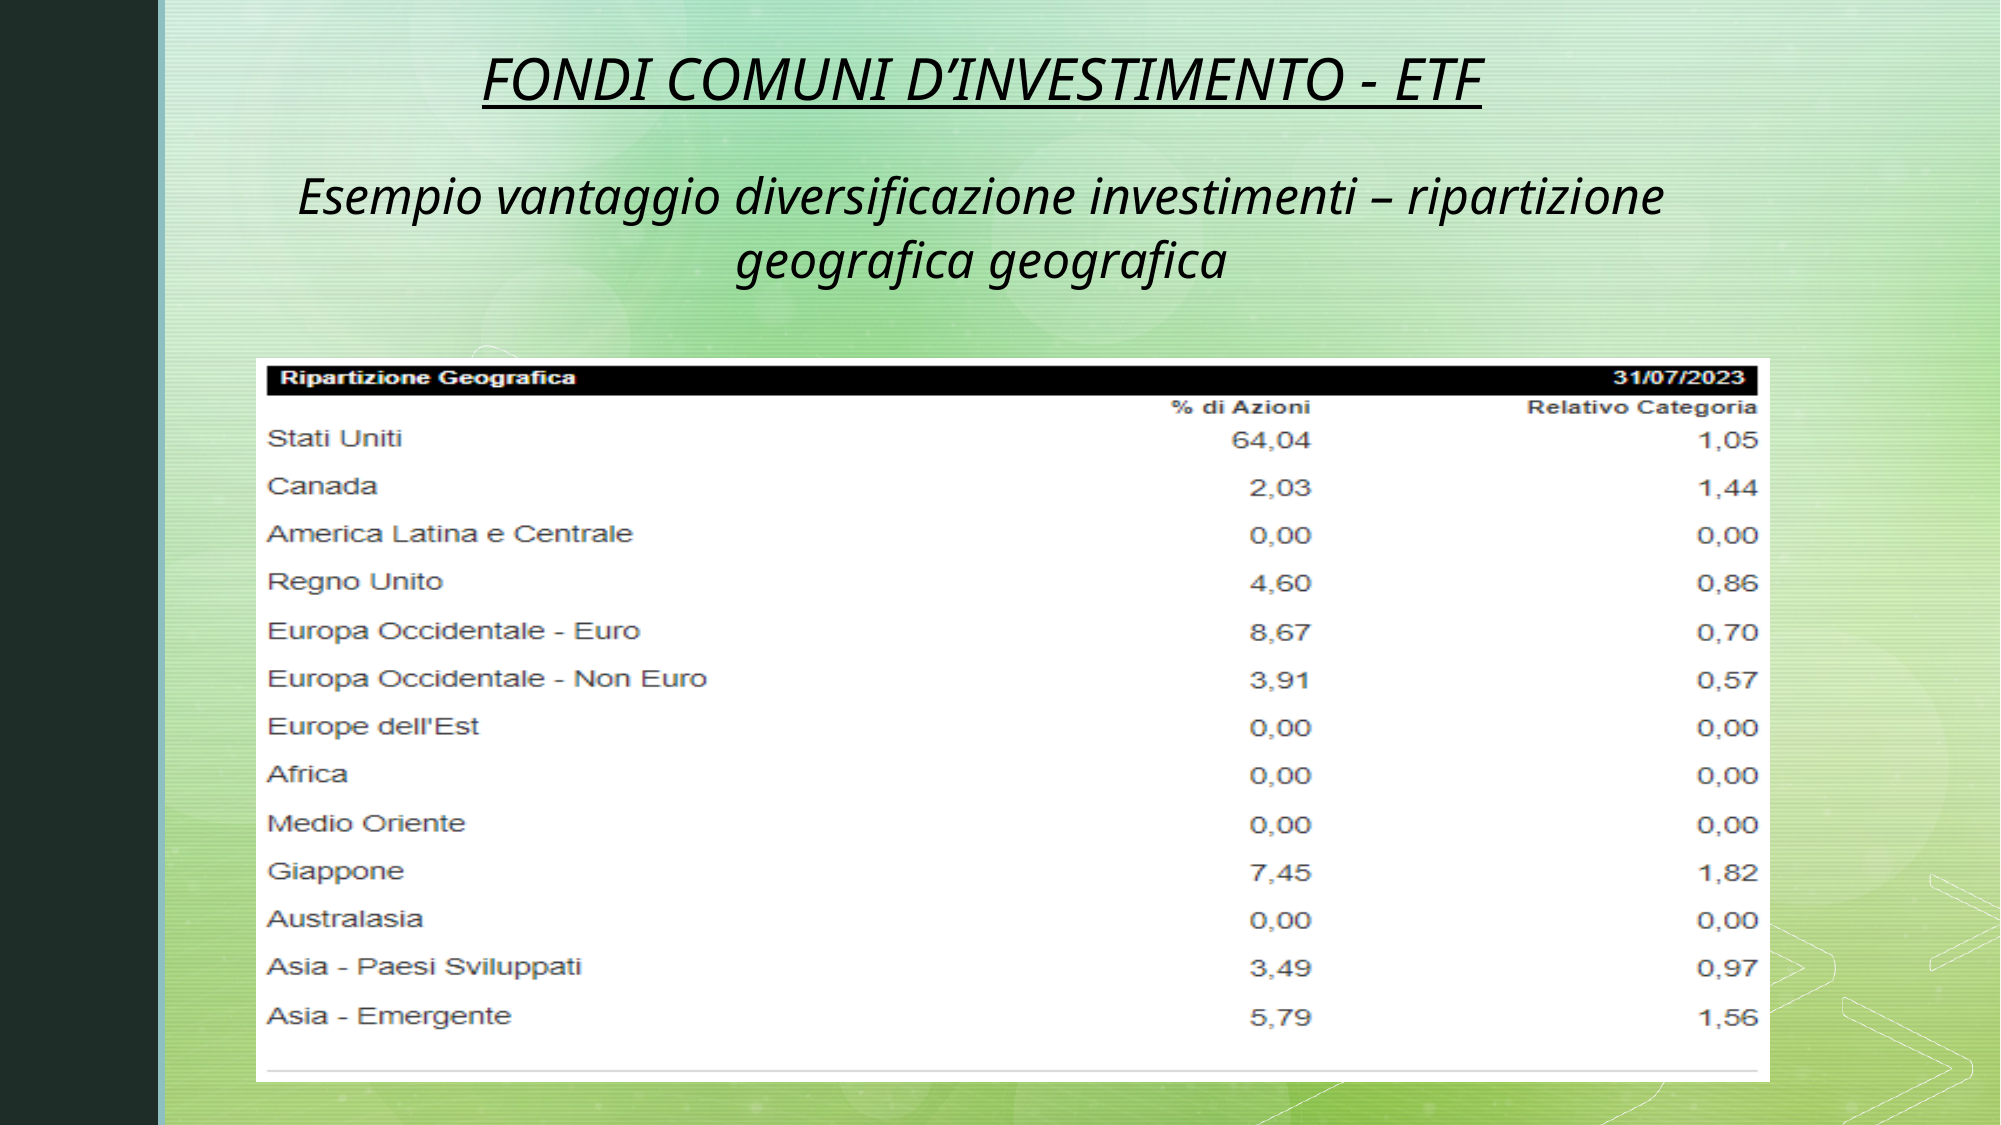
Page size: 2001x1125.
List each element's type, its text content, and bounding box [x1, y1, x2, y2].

text_box FONDI COMUNI D’INVESTIMENTO - ETF Esempio vantaggio diversificazione investimenti – ripartizione geografica geografica [282, 29, 1744, 295]
picture [256, 358, 1770, 1083]
